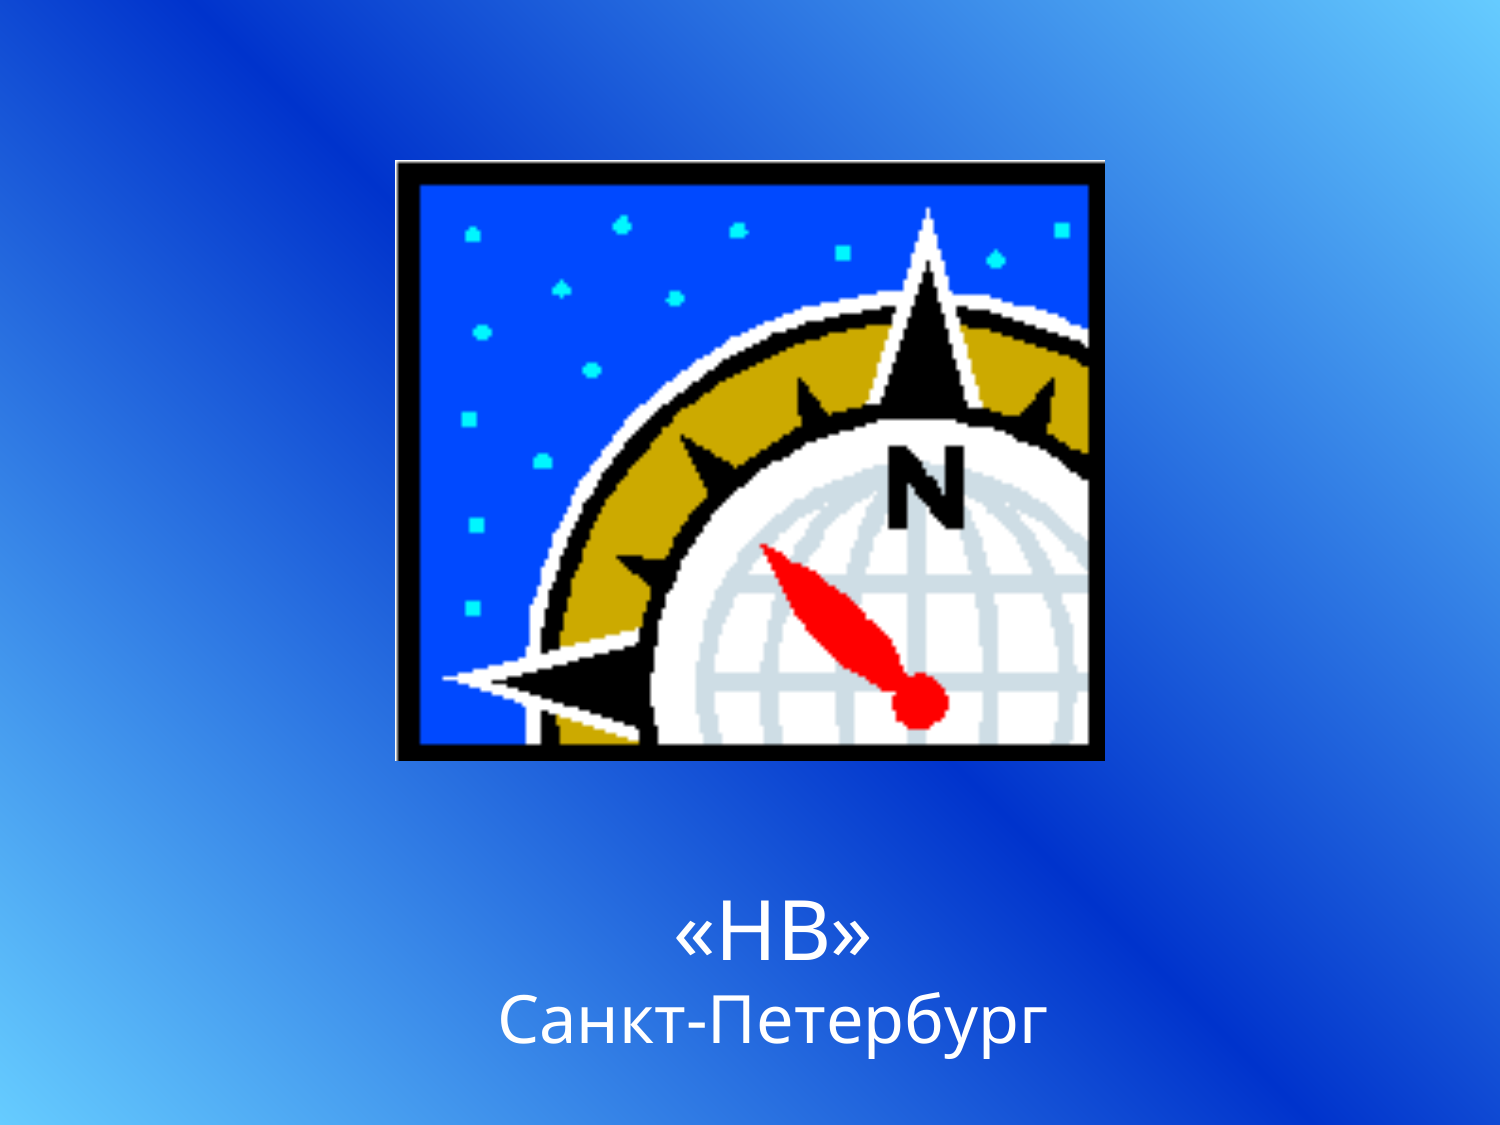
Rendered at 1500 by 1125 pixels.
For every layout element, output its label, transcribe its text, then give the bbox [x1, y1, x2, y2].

text_box «НВ» Санкт-Петербург [135, 846, 1411, 1088]
picture [395, 160, 1105, 761]
